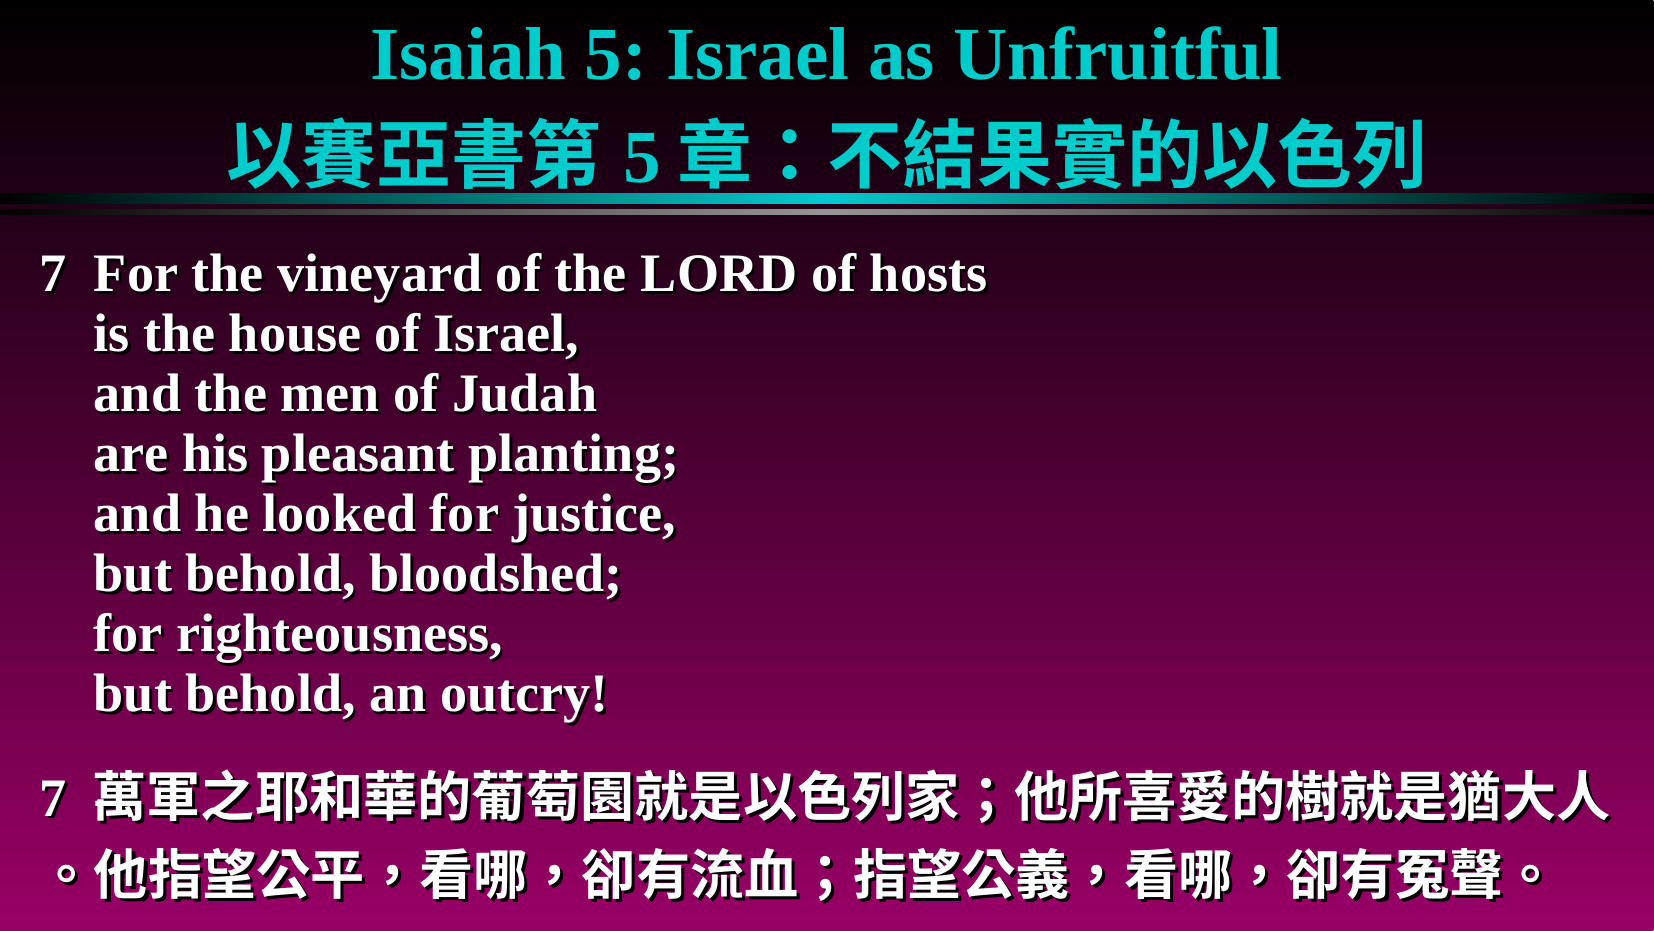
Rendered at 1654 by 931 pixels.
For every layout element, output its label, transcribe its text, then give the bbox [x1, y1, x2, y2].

text_box 7 For the vineyard of the Lord of hosts is the house of Israel, and the men of Judah are his pleasant planting; and he looked for justice, but behold, bloodshed; for righteousness, but behold, an outcry! 7 萬軍之耶和華的葡萄園就是以色列家；他所喜愛的樹就是猶大人。他指望公平，看哪，卻有流血；指望公義，看哪，卻有冤聲。 [24, 236, 1629, 931]
title Isaiah 5: Israel as Unfruitful 以賽亞書第5章：不結果實的以色列 [117, 12, 1537, 205]
